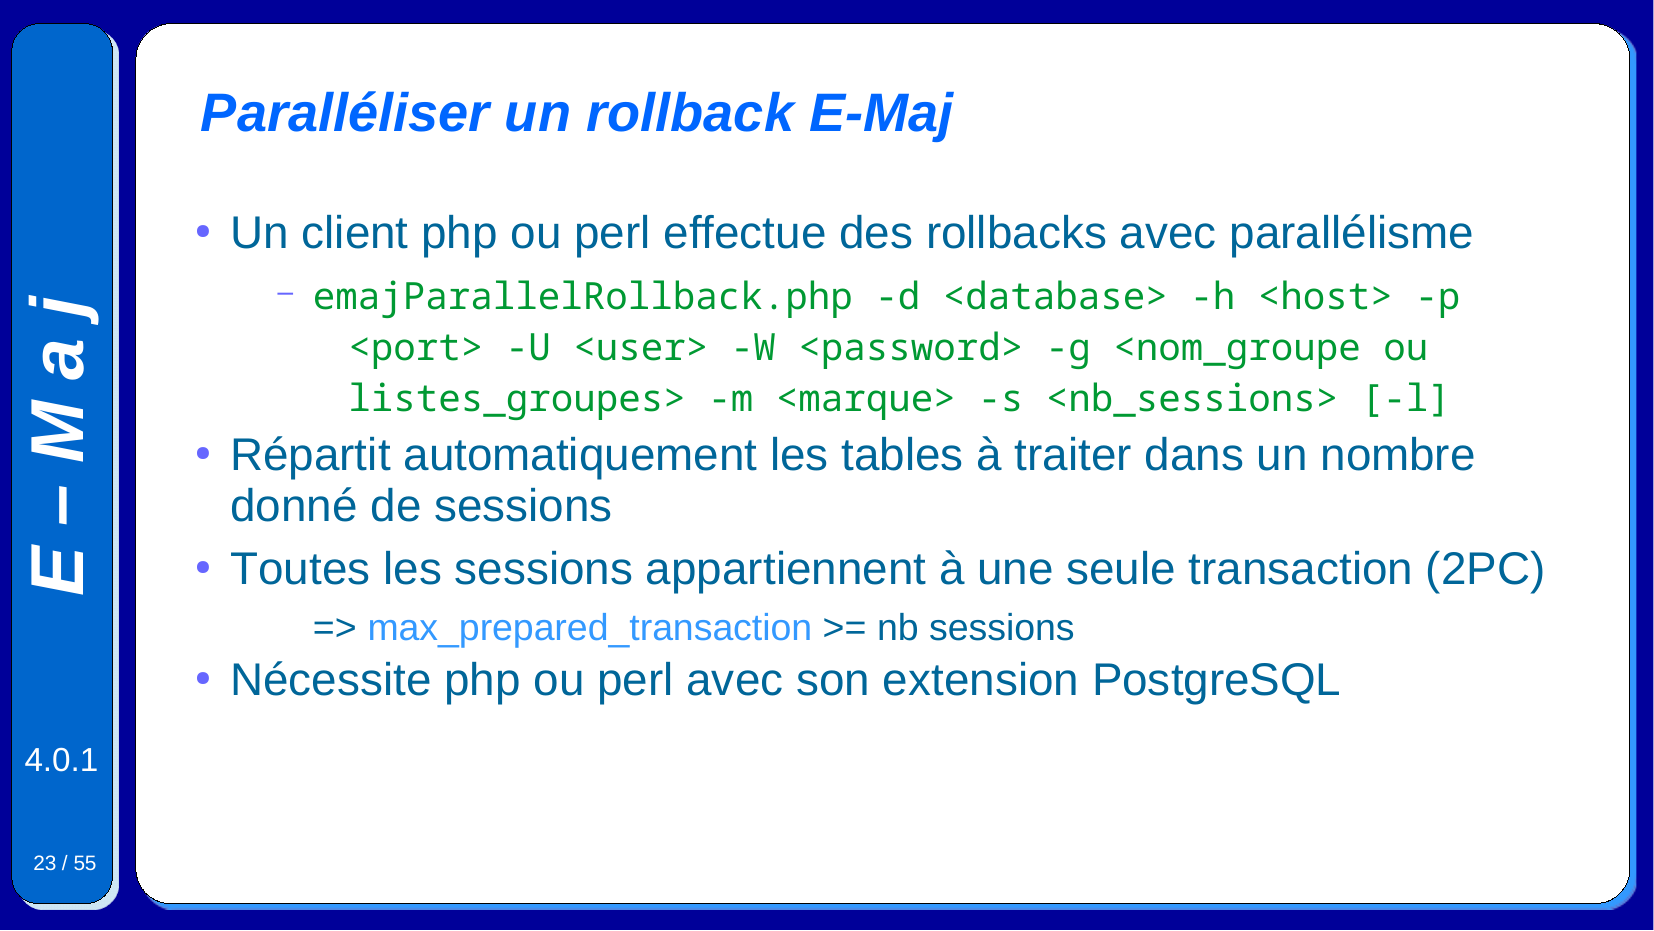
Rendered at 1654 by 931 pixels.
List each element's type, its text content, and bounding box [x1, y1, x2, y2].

list Un client php ou perl effectue des rollbacks avec parallélisme emajParallelRollback.php -d <database> -h <host> -p <port> -U <user> -W <password> -g <nom_groupe ou listes_groupes> -m <marque> -s <nb_sessions> [-l] Répartit automatiquement les tables à traiter dans un nombre donné de sessions Toutes les sessions appartiennent à une seule transaction (2PC) => max_prepared_transaction >= nb sessions Nécessite php ou perl avec son extension PostgreSQL [177, 206, 1587, 827]
title Paralléliser un rollback E-Maj [200, 34, 1575, 191]
